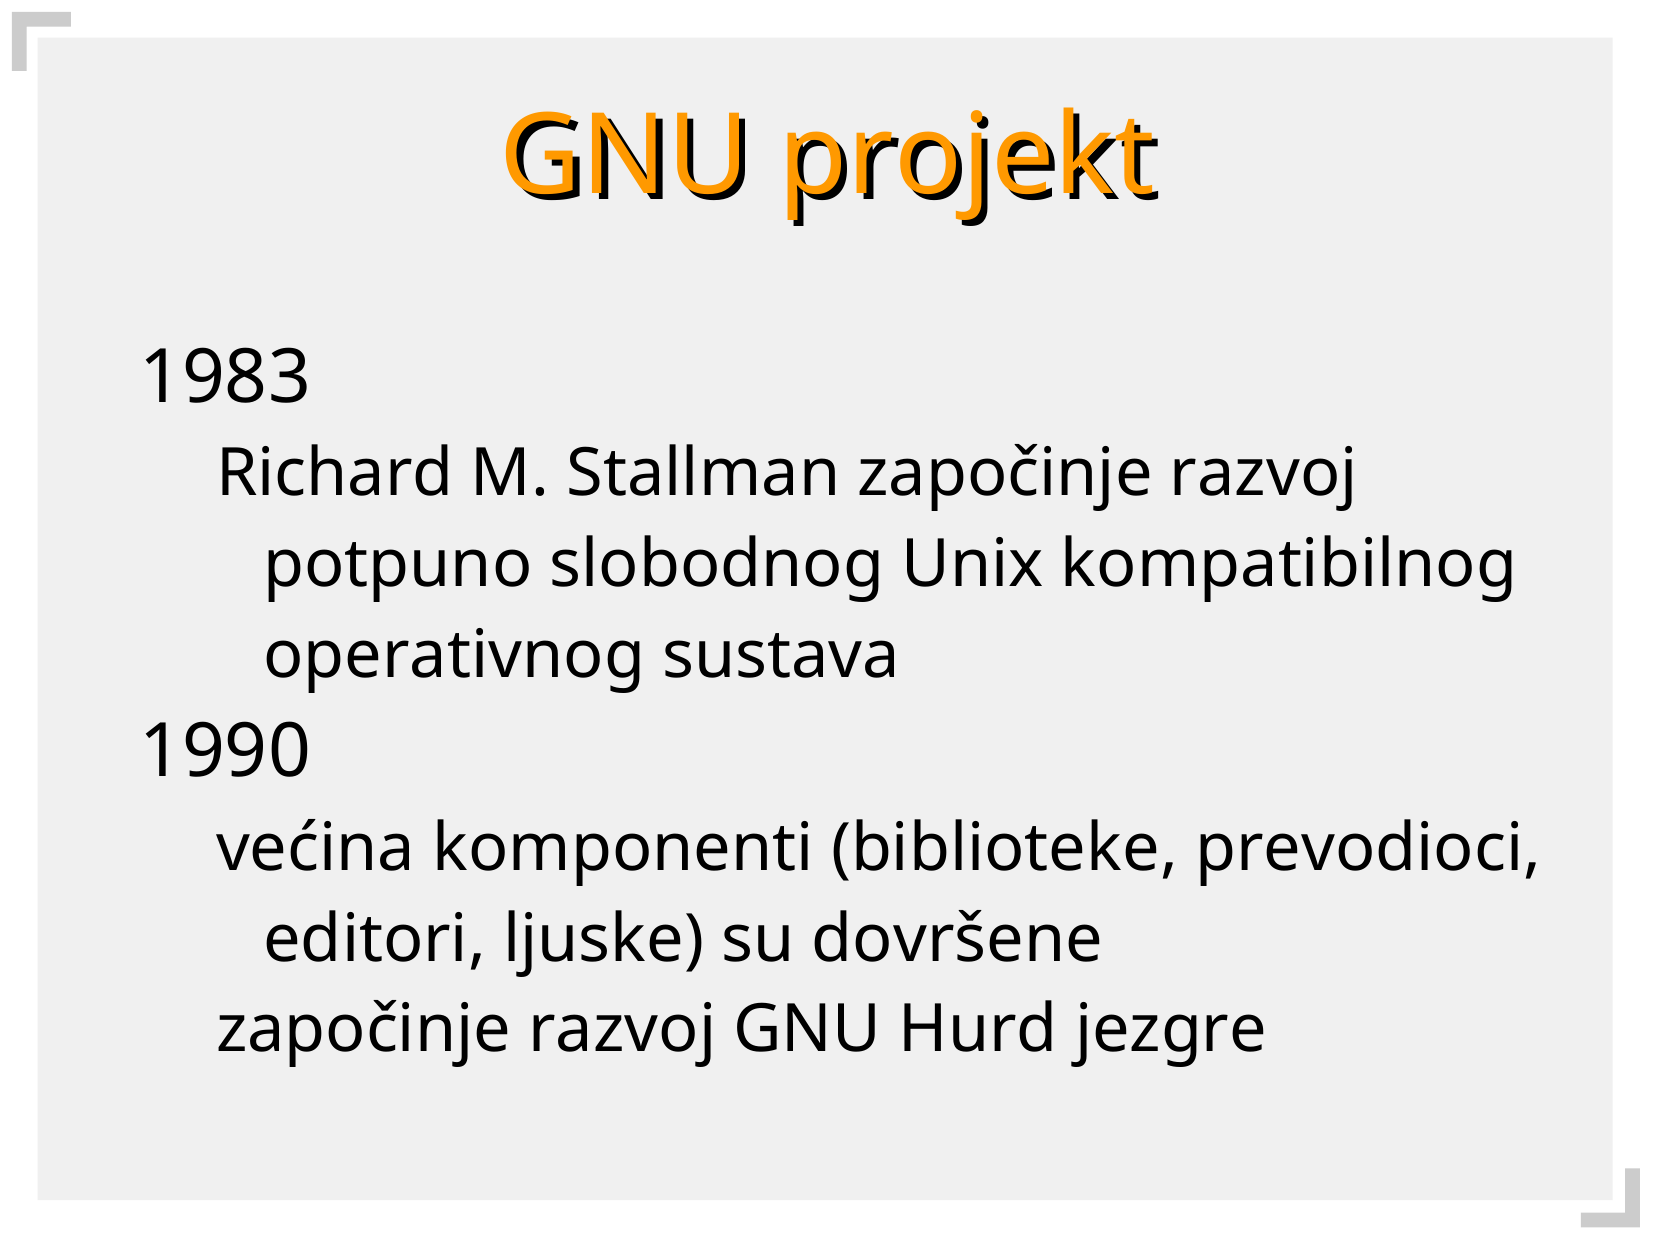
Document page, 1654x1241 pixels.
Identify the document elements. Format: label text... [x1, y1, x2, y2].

title GNU projekt [121, 46, 1534, 254]
list 1983 Richard M. Stallman započinje razvoj potpuno slobodnog Unix kompatibilnog operativnog sustava 1990 većina komponenti (biblioteke, prevodioci, editori, ljuske) su dovršene započinje razvoj GNU Hurd jezgre [121, 322, 1561, 1132]
